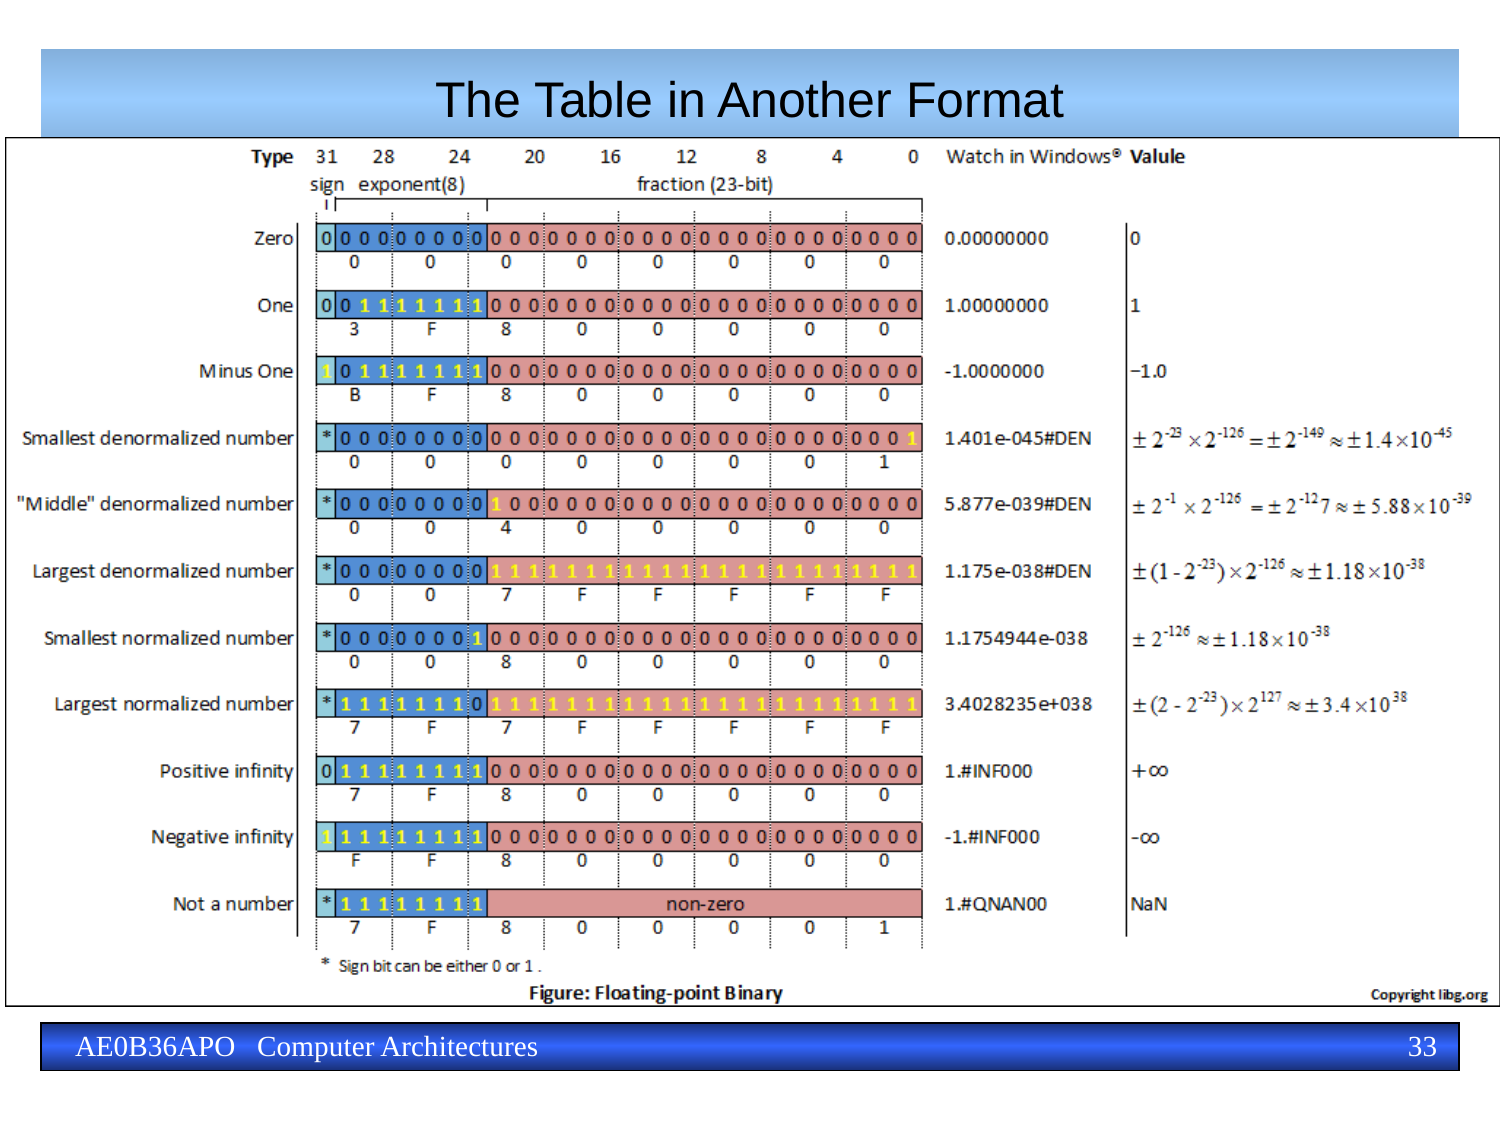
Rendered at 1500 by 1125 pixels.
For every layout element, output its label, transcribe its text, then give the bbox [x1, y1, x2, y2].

picture [5, 137, 1500, 1007]
title The Table in Another Format [41, 49, 1459, 137]
